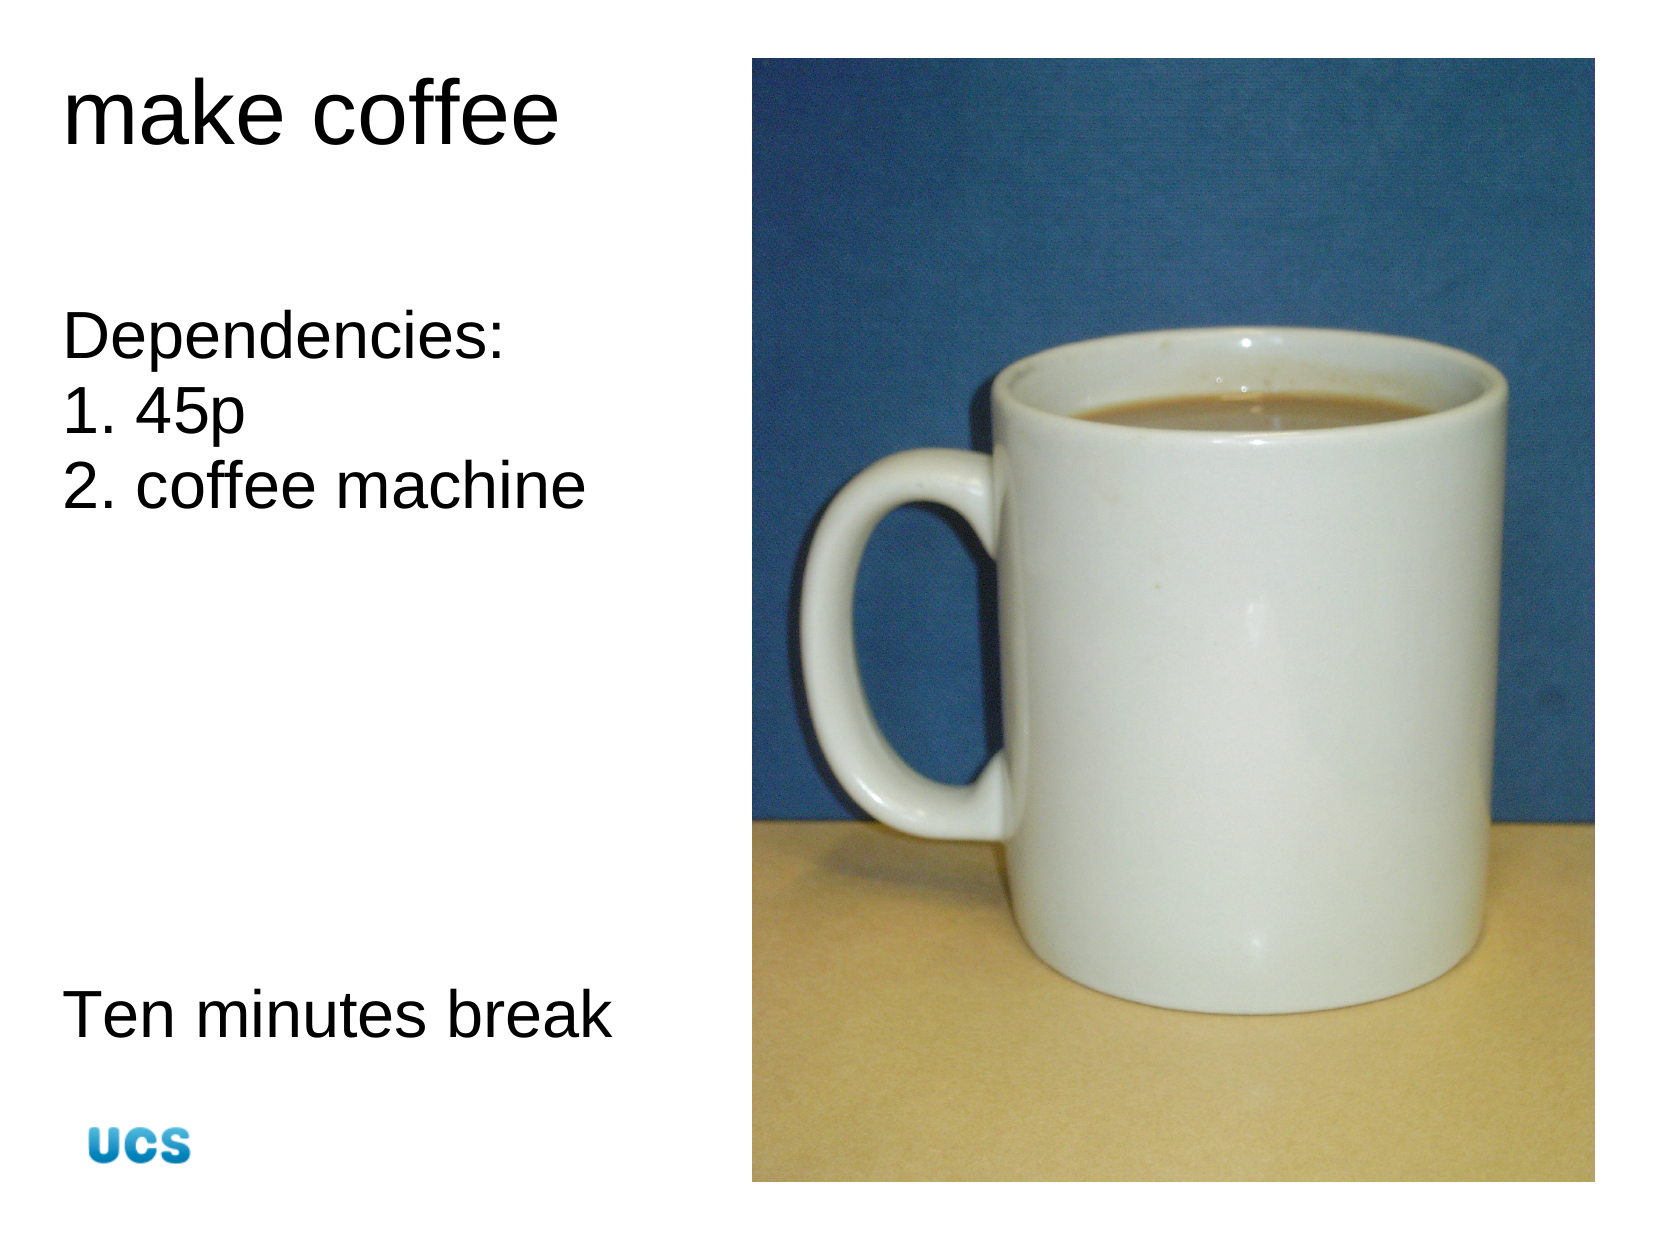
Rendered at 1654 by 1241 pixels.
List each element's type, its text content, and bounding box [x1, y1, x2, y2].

text_box make coffee [59, 59, 566, 168]
text_box Dependencies: 1. 45p 2. coffee machine [59, 295, 593, 526]
picture [752, 58, 1595, 1182]
text_box Ten minutes break [59, 974, 619, 1056]
picture [88, 1126, 191, 1165]
